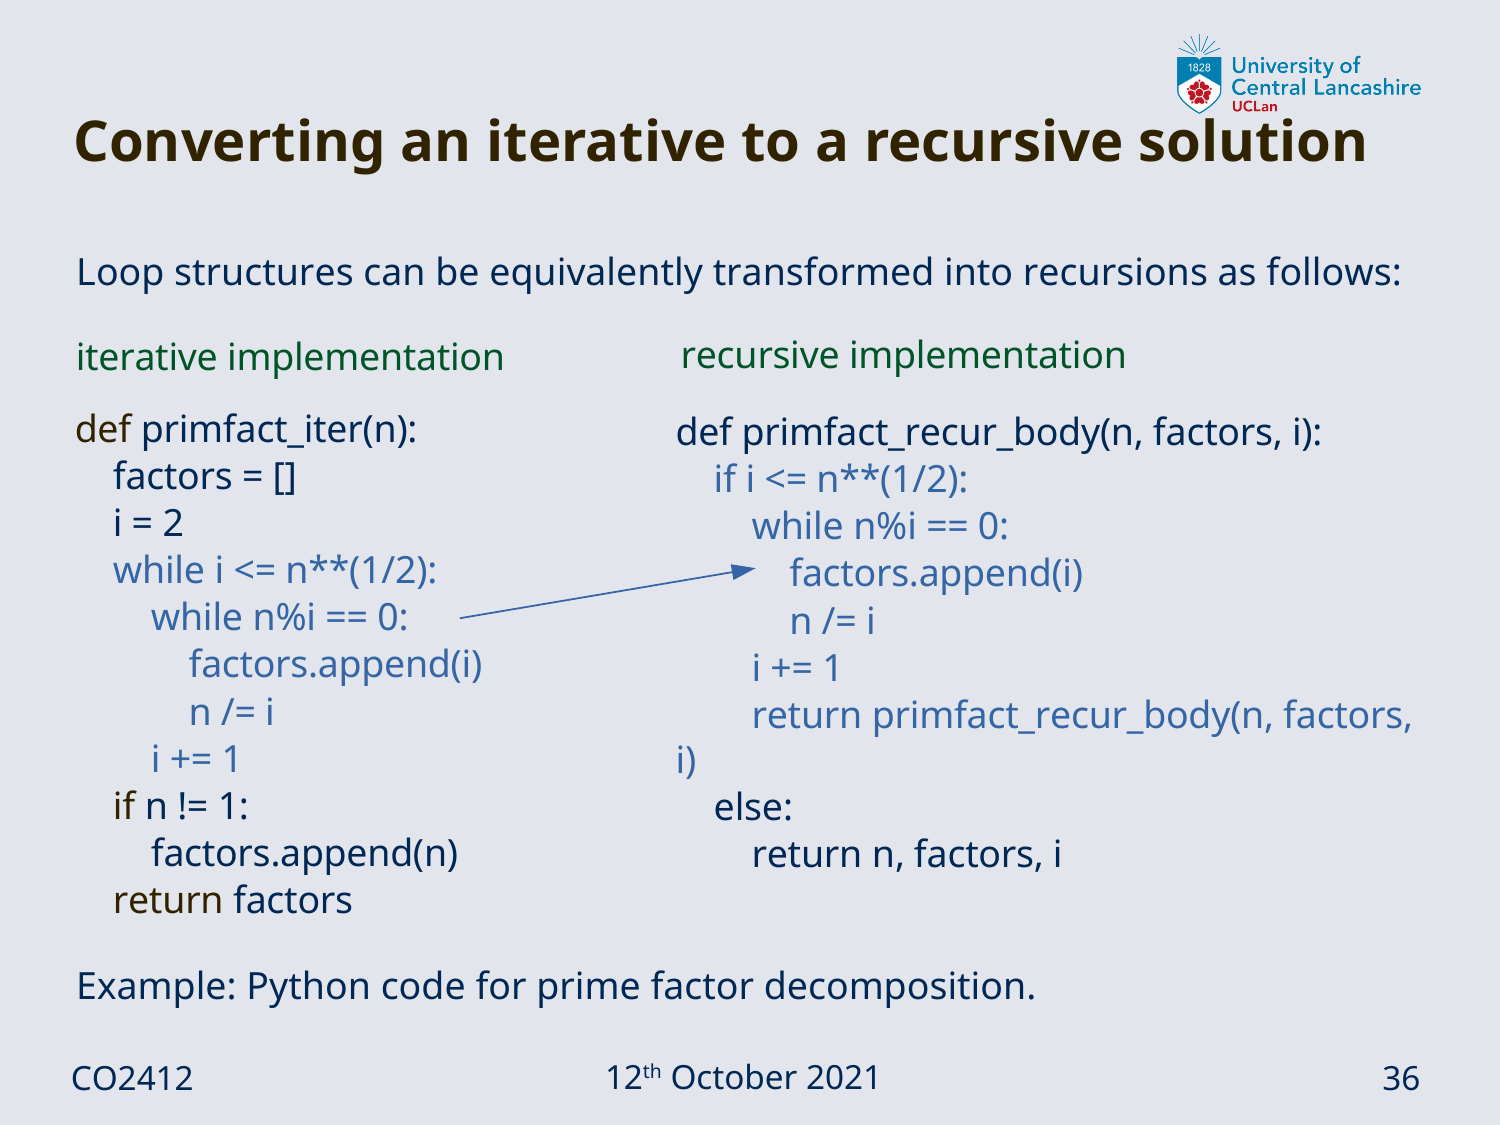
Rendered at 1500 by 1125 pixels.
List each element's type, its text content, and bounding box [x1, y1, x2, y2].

picture [1177, 34, 1421, 93]
text_box def primfact_recur_body(n, factors, i): if i <= n**(1/2): while n%i == 0: factors.append(i) n /= i i += 1 return primfact_recur_body(n, factors, i) else: return n, factors, i [658, 400, 1456, 838]
text_box recursive implementation [663, 324, 1312, 394]
text_box Loop structures can be equivalently transformed into recursions as follows: [59, 240, 1444, 354]
text_box Example: Python code for prime factor decomposition. [59, 954, 1444, 1019]
text_box iterative implementation [59, 325, 835, 390]
title Converting an iterative to a recursive solution [58, 93, 1475, 186]
text_box def primfact_iter(n): factors = [] i = 2 while i <= n**(1/2): while n%i == 0: factors.append(i) n /= i i += 1 if n != 1: factors.append(n) return factors [57, 397, 716, 929]
